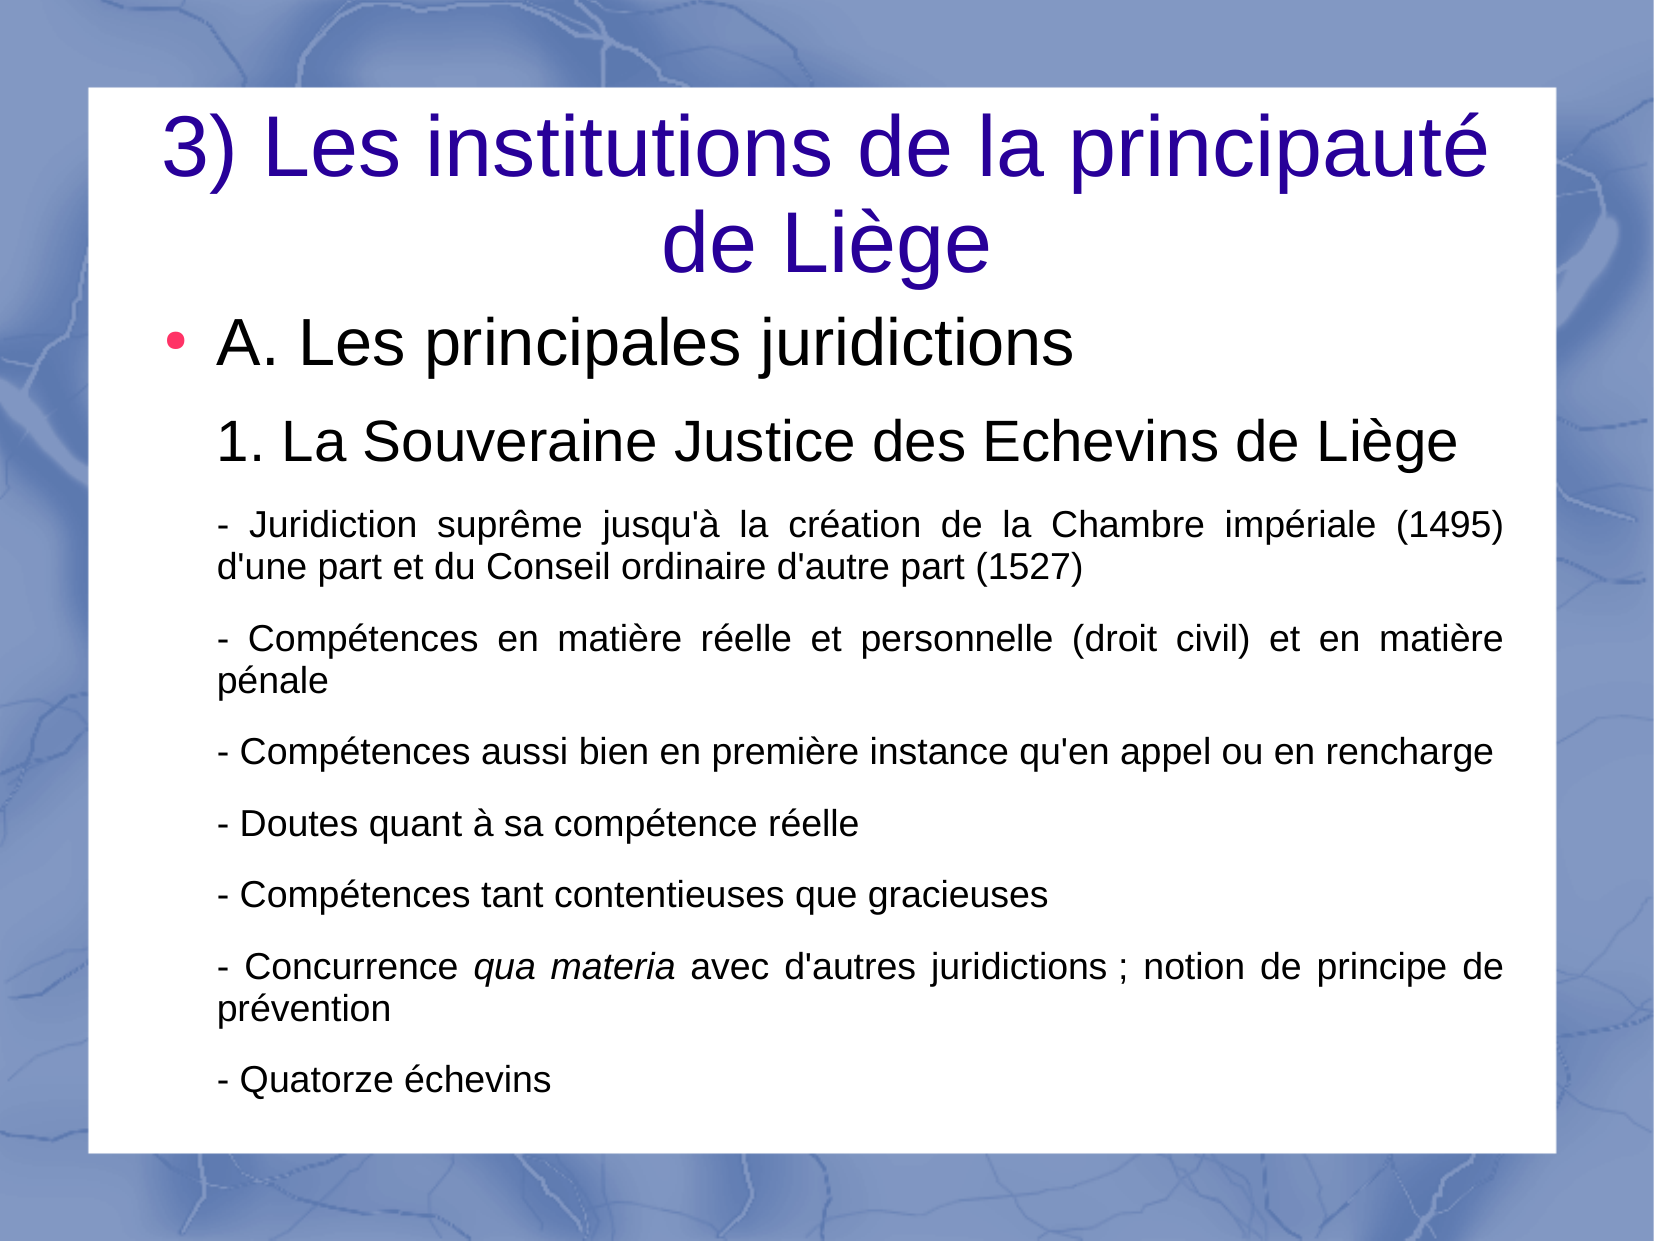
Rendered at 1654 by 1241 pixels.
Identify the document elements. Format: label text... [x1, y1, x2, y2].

list A. Les principales juridictions 1. La Souveraine Justice des Echevins de Liège - Juridiction suprême jusqu'à la création de la Chambre impériale (1495) d'une part et du Conseil ordinaire d'autre part (1527) - Compétences en matière réelle et personnelle (droit civil) et en matière pénale - Compétences aussi bien en première instance qu'en appel ou en rencharge - Doutes quant à sa compétence réelle - Compétences tant contentieuses que gracieuses - Concurrence qua materia avec d'autres juridictions ; notion de principe de prévention - Quatorze échevins [146, 304, 1505, 1101]
title 3) Les institutions de la principauté de Liège [118, 90, 1536, 298]
picture [0, 0, 1654, 1241]
